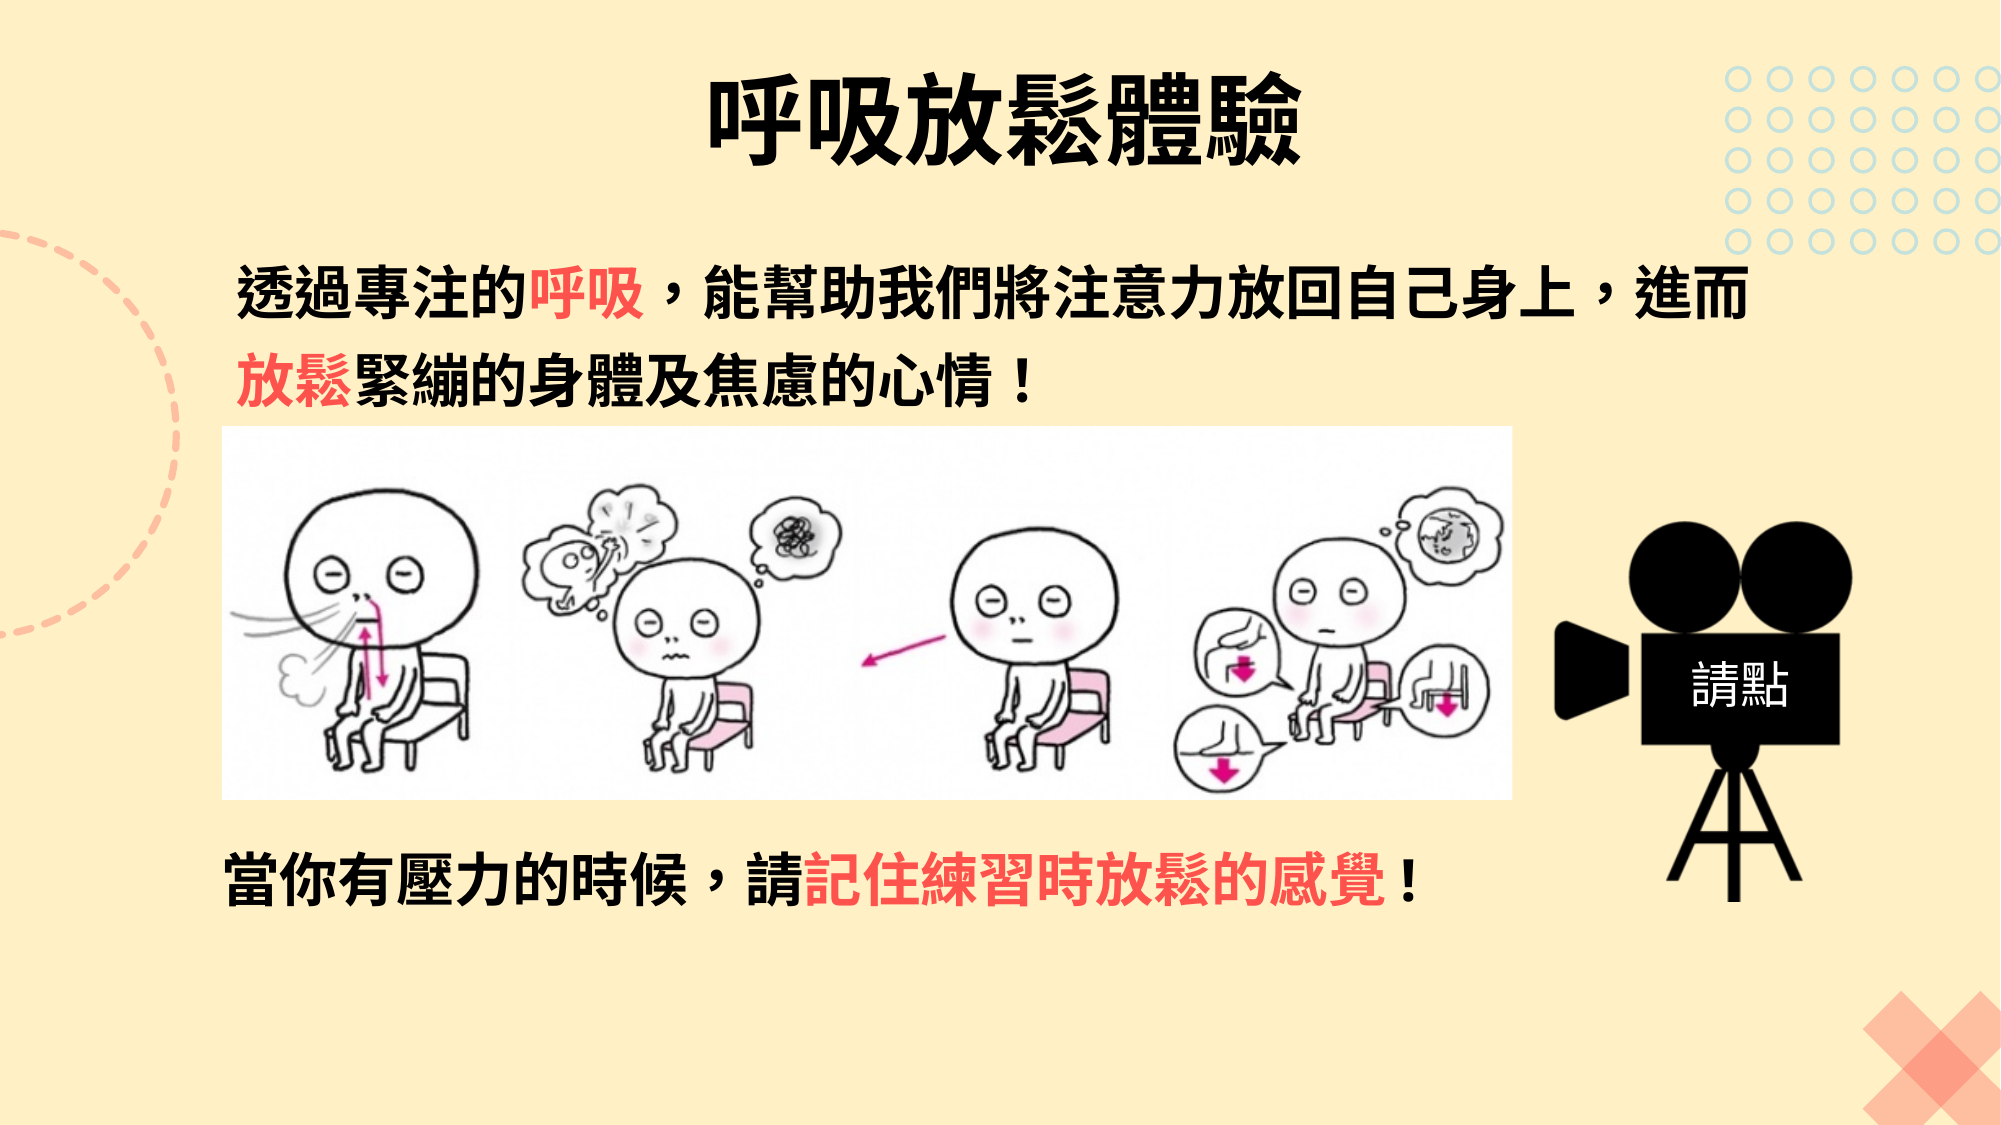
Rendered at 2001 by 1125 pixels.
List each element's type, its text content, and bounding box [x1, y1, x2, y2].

picture [221, 427, 1902, 902]
title 呼吸放鬆體驗 [141, 43, 1867, 175]
text_box 當你有壓力的時候，請記住練習時放鬆的感覺! [206, 810, 1405, 924]
text_box 請點 [1675, 646, 1808, 722]
text_box 透過專注的呼吸，能幫助我們將注意力放回自己身上，進而放鬆緊繃的身體及焦慮的心情！ [221, 223, 1787, 427]
